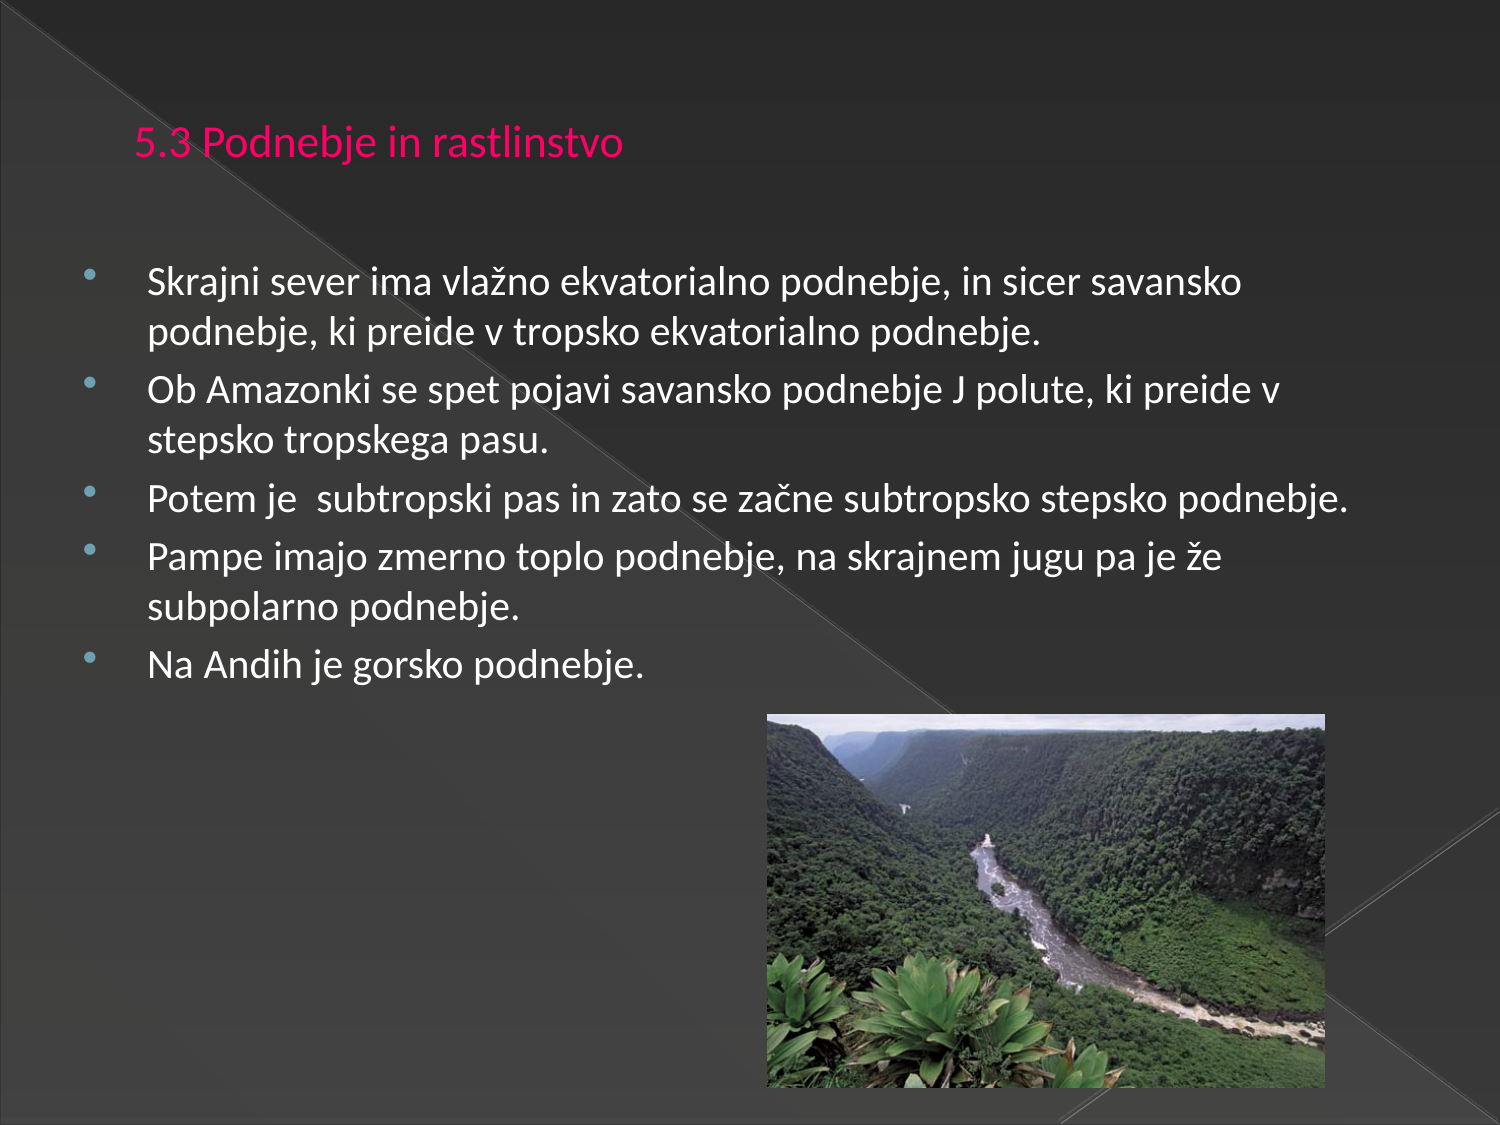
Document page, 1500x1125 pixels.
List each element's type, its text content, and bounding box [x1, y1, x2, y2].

list Skrajni sever ima vlažno ekvatorialno podnebje, in sicer savansko podnebje, ki preide v tropsko ekvatorialno podnebje. Ob Amazonki se spet pojavi savansko podnebje J polute, ki preide v stepsko tropskega pasu. Potem je subtropski pas in zato se začne subtropsko stepsko podnebje. Pampe imajo zmerno toplo podnebje, na skrajnem jugu pa je že subpolarno podnebje. Na Andih je gorsko podnebje. [58, 246, 1409, 997]
picture [767, 714, 1325, 1088]
title 5.3 Podnebje in rastlinstvo [75, 45, 1149, 233]
